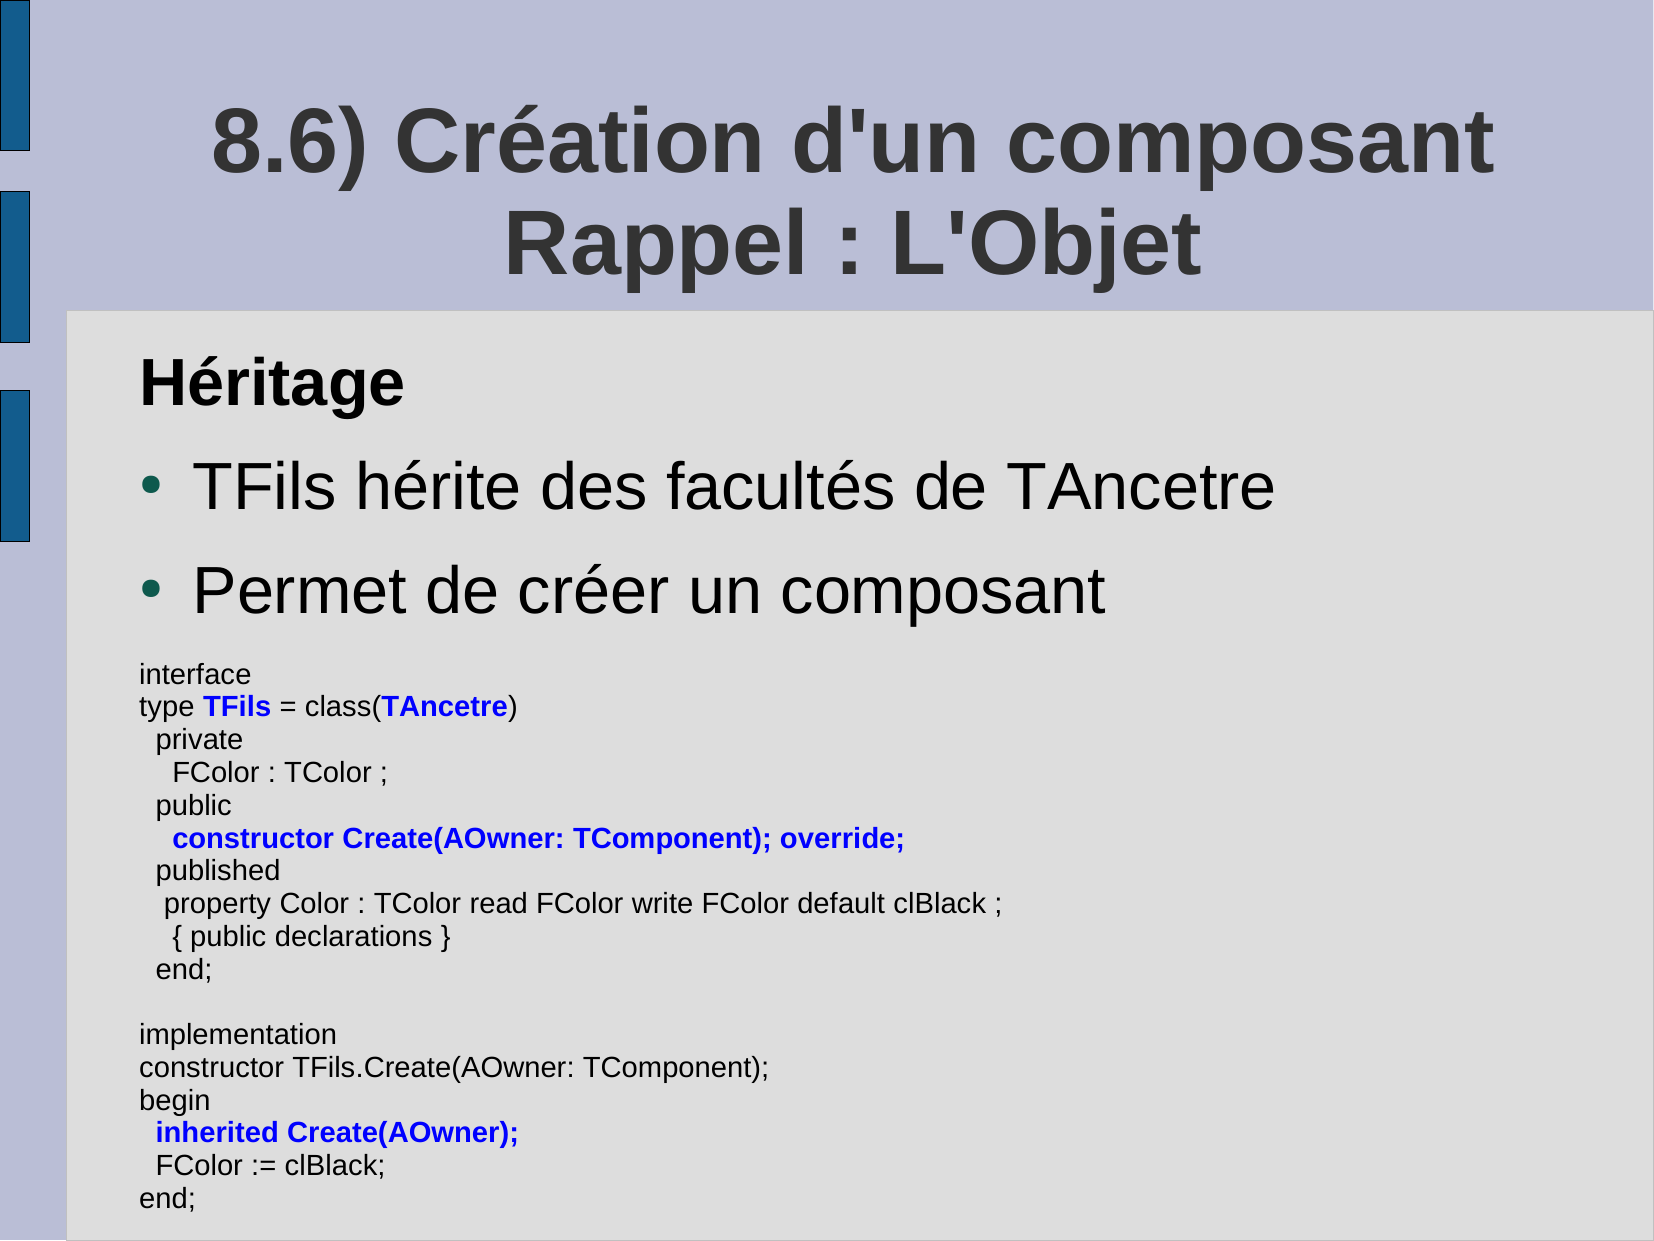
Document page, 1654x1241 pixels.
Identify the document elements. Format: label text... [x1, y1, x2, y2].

title 8.6) Création d'un composant Rappel : L'Objet [118, 88, 1531, 296]
list Héritage TFils hérite des facultés de TAncetre Permet de créer un composant interface type TFils = class(TAncetre) private FColor : TColor ; public constructor Create(AOwner: TComponent); override; published property Color : TColor read FColor write FColor default clBlack ; { public declarations } end; implementation constructor TFils.Create(AOwner: TComponent); begin inherited Create(AOwner); FColor := clBlack; end; [121, 344, 1534, 1215]
